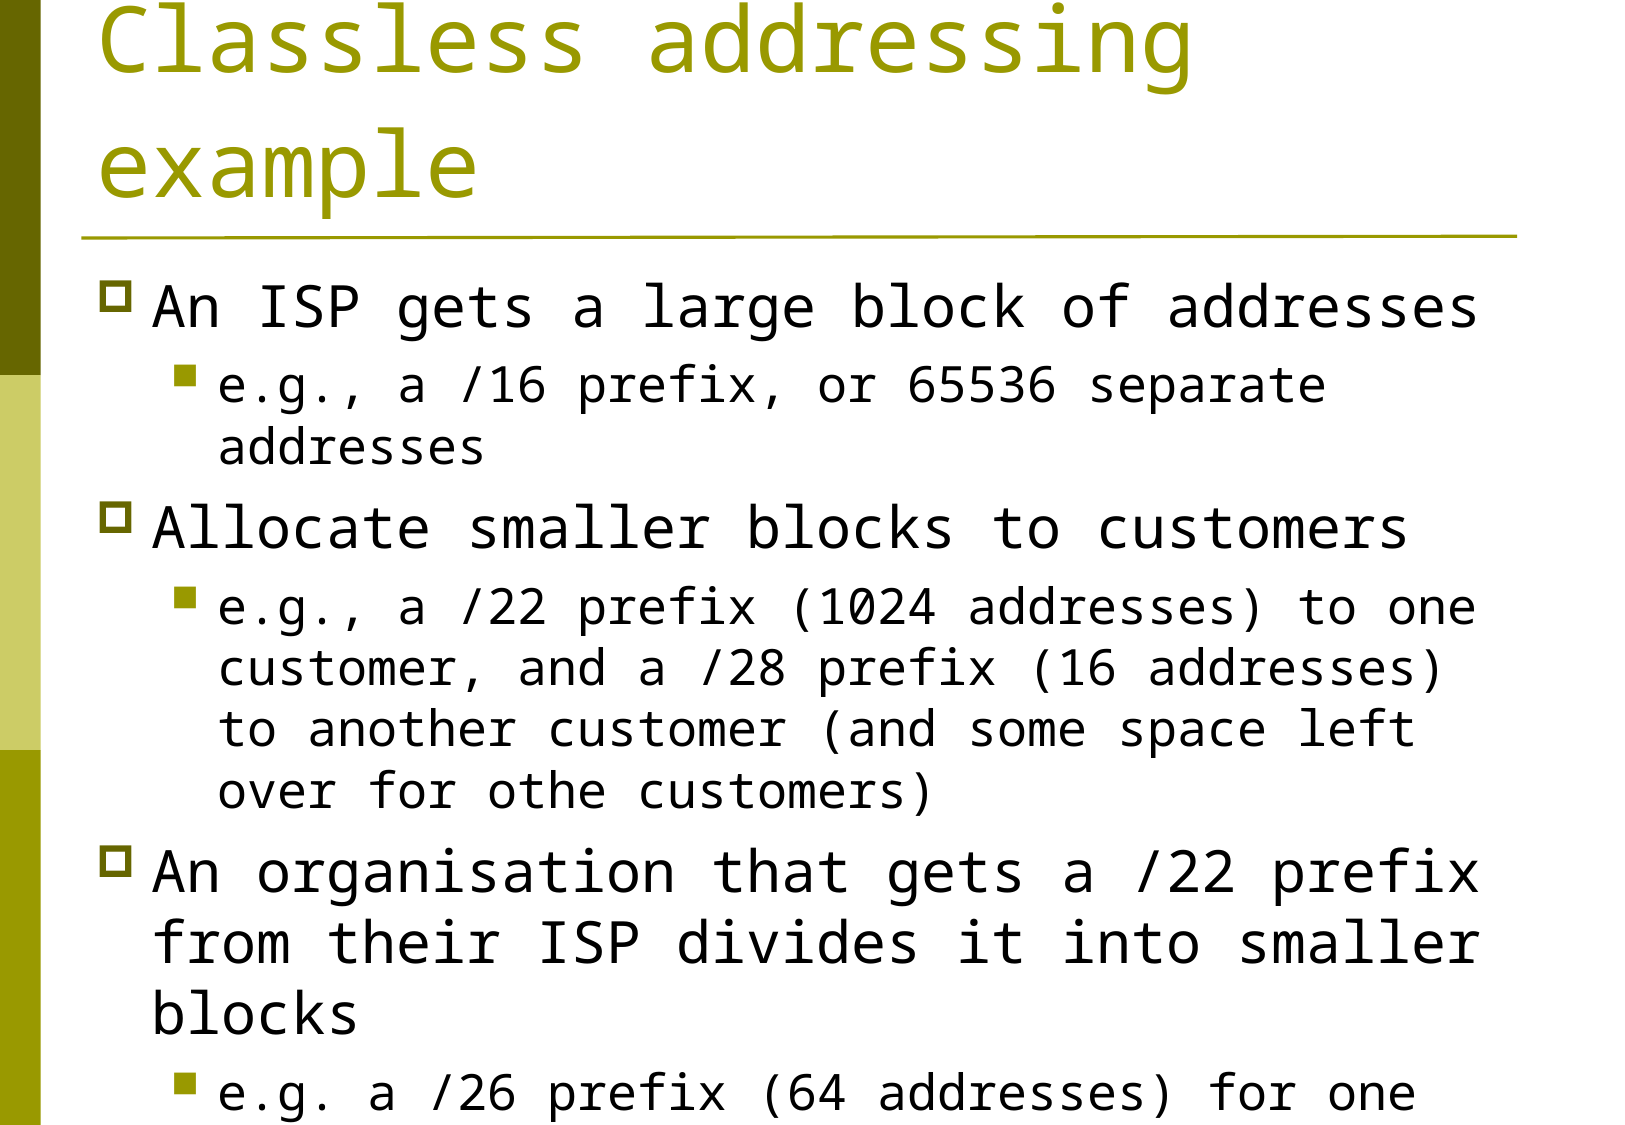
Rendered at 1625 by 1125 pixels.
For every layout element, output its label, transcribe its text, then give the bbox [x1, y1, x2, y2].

title Classless addressing example [81, 3, 1544, 233]
list An ISP gets a large block of addresses e.g., a /16 prefix, or 65536 separate addresses Allocate smaller blocks to customers e.g., a /22 prefix (1024 addresses) to one customer, and a /28 prefix (16 addresses) to another customer (and some space left over for othe customers) An organisation that gets a /22 prefix from their ISP divides it into smaller blocks e.g. a /26 prefix (64 addresses) for one department, and a /27 prefix (32 addresses) for another department (and some space left over for other internal networks) [81, 262, 1544, 1099]
